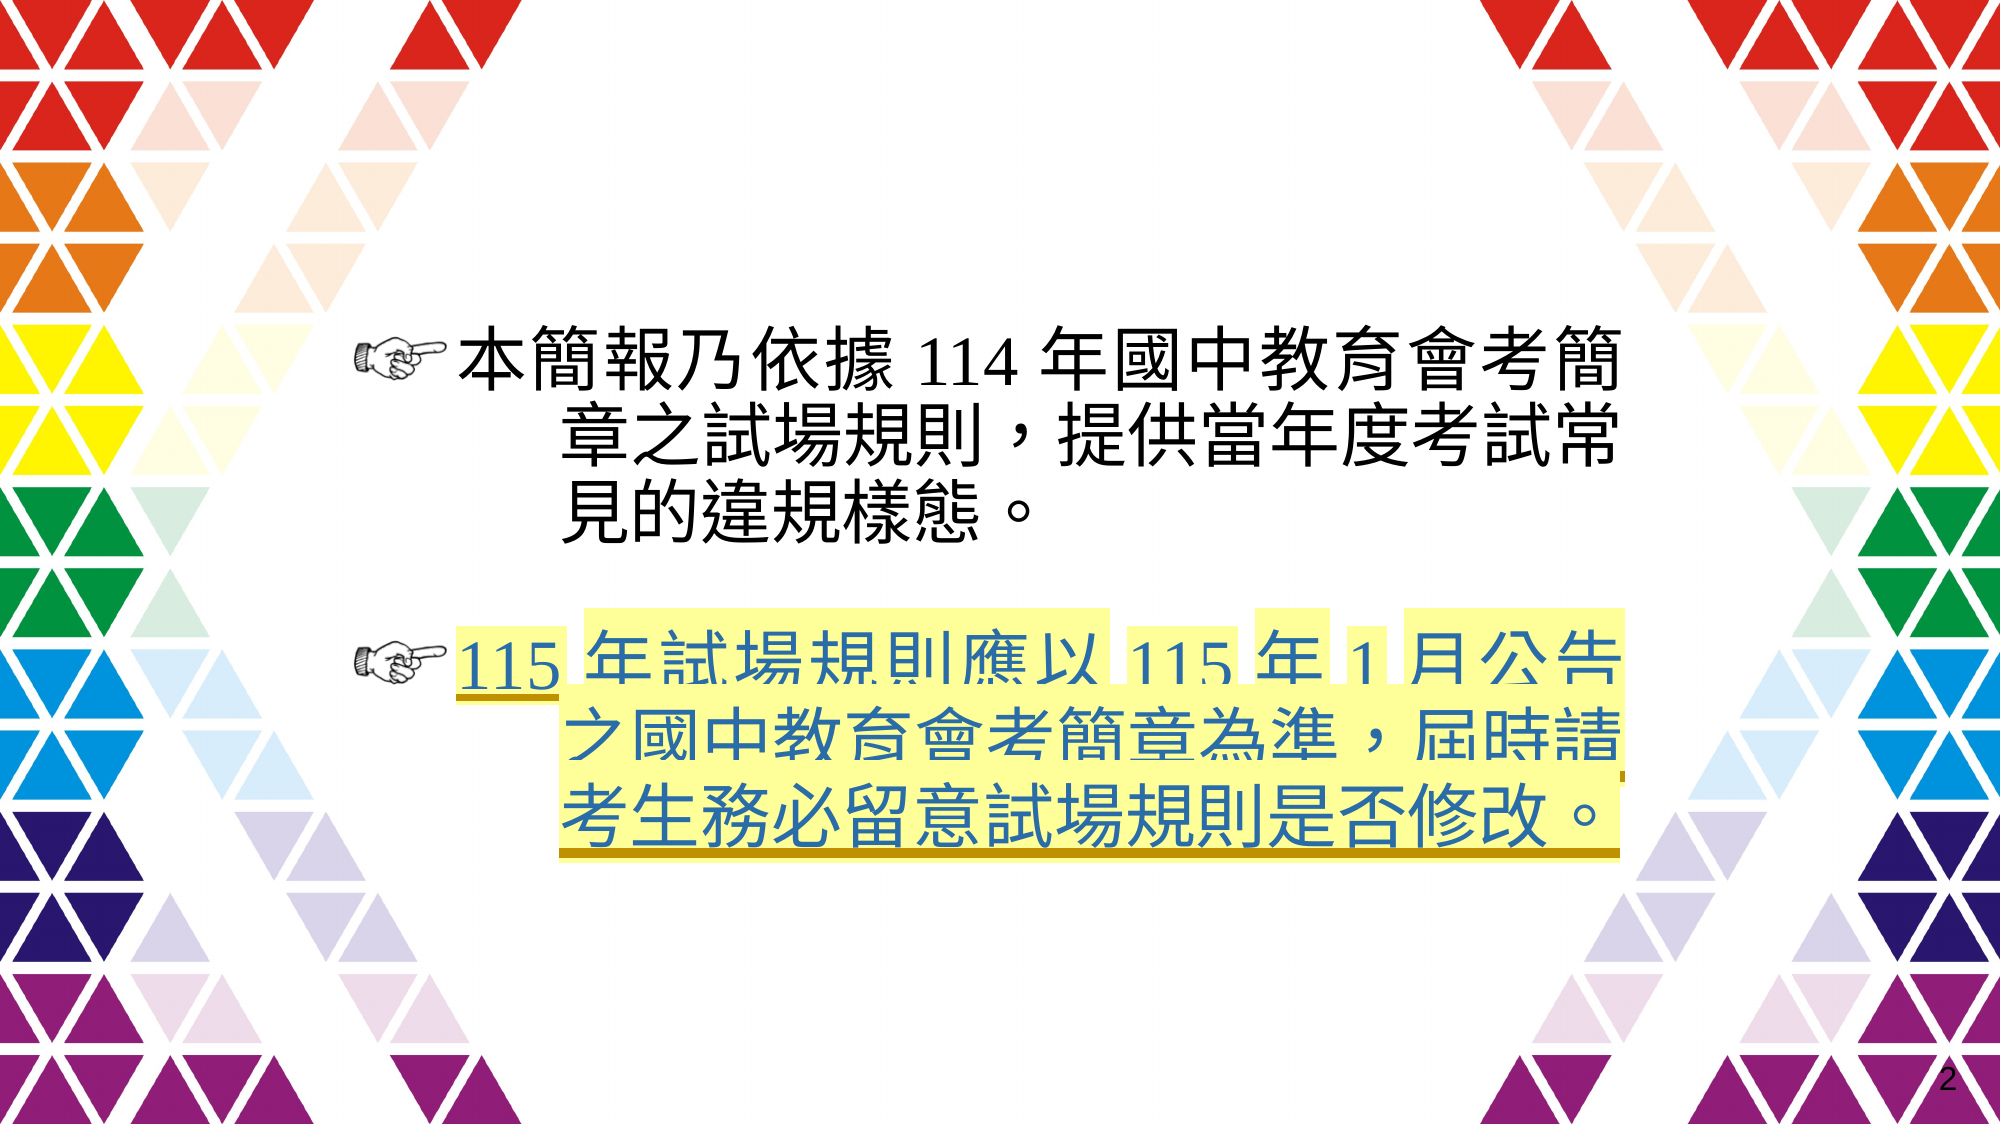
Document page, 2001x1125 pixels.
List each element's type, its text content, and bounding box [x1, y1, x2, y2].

picture [0, 0, 2000, 1125]
text_box 本簡報乃依據114年國中教育會考簡章之試場規則，提供當年度考試常見的違規樣態。 115年試場規則應以115年1月公告之國中教育會考簡章為準，屆時請考生務必留意試場規則是否修改。 [337, 316, 1640, 884]
text_box [1923, 1047, 2000, 1108]
